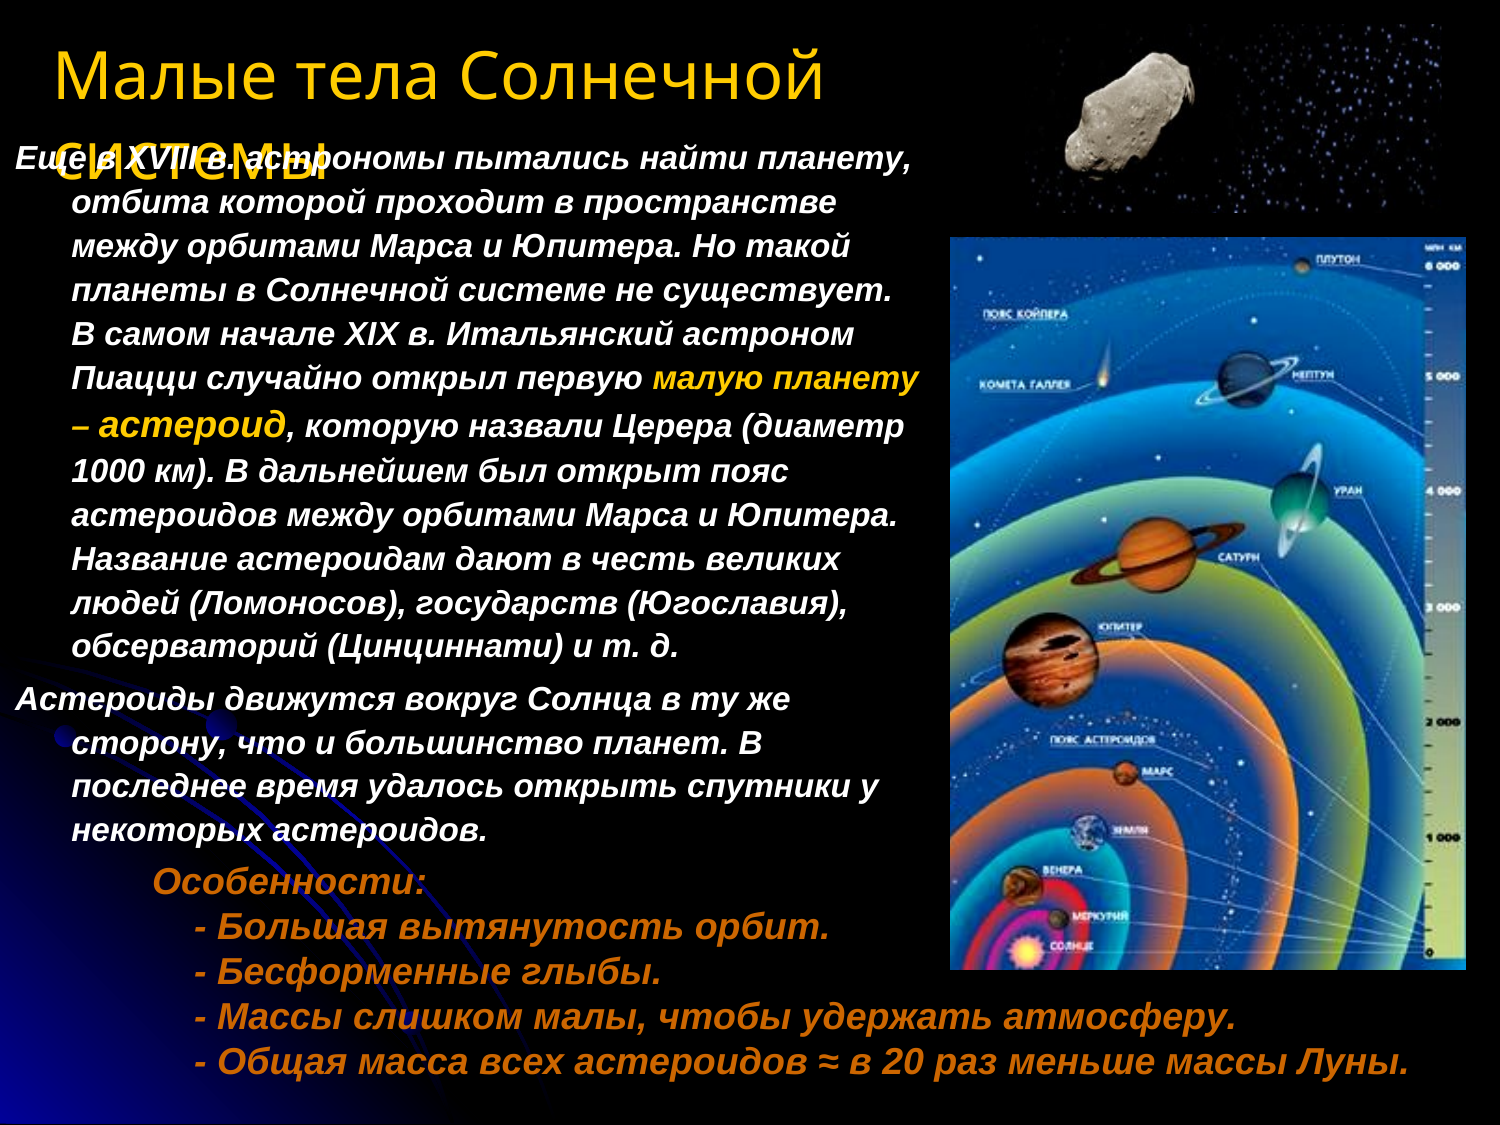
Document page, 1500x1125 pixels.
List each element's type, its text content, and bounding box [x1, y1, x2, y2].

picture [950, 237, 1466, 849]
text_box Малые тела Солнечной системы [37, 24, 1025, 142]
text_box Особенности: - Большая вытянутость орбит. - Бесформенные глыбы. - Массы слишком малы, чтобы удержать атмосферу. - Общая масса всех астероидов ≈ в 20 раз меньше массы Луны. [137, 849, 1475, 1091]
text_box Еще в XVIII в. астрономы пытались найти планету, отбита которой проходит в пространстве между орбитами Марса и Юпитера. Но такой планеты в Солнечной системе не существует. В самом начале XIX в. Итальянский астроном Пиацци случайно открыл первую малую планету – астероид, которую назвали Церера (диаметр 1000 км). В дальнейшем был открыт пояс астероидов между орбитами Марса и Юпитера. Название астероидам дают в честь великих людей (Ломоносов), государств (Югославия), обсерваторий (Цинциннати) и т. д. Астероиды движутся вокруг Солнца в ту же сторону, что и большинство планет. В последнее время удалось открыть спутники у некоторых астероидов. [0, 124, 938, 913]
picture [1025, 24, 1442, 213]
